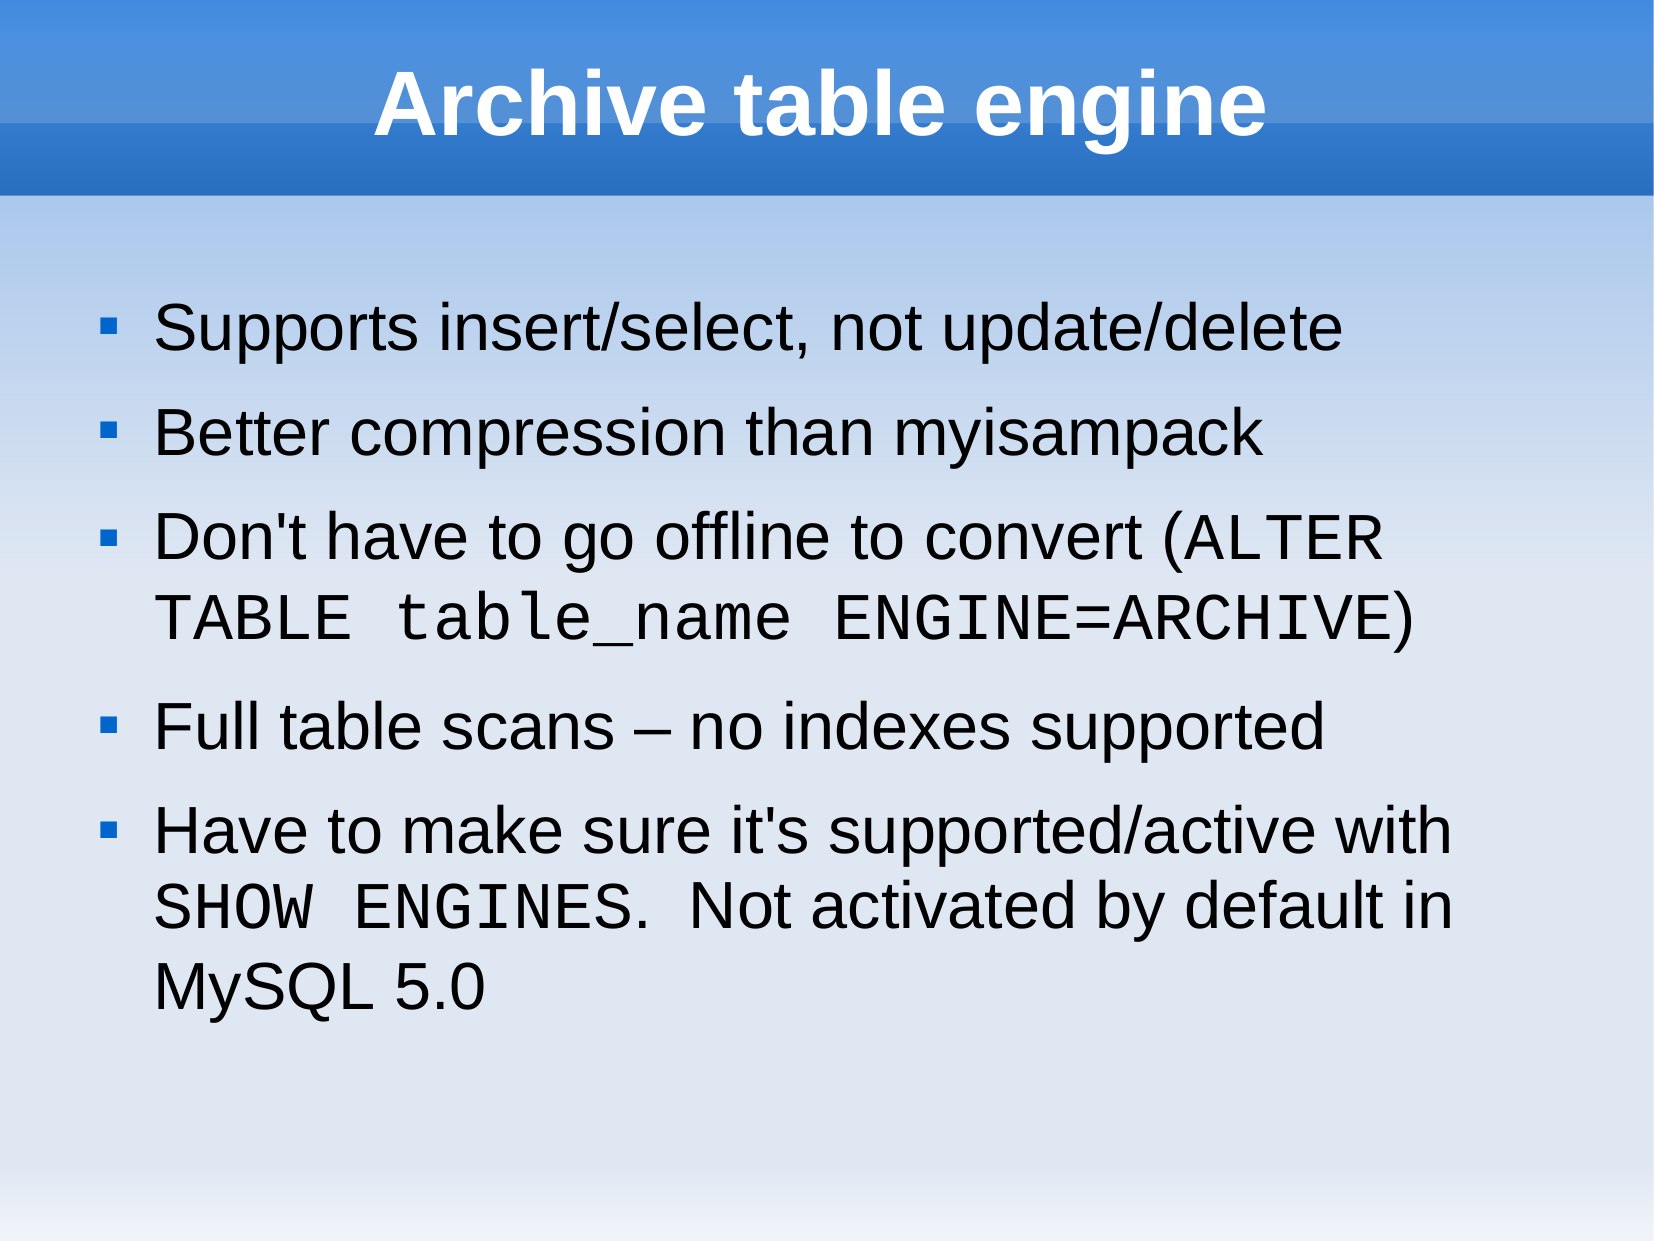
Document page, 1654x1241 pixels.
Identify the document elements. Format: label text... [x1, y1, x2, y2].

picture [0, 0, 1654, 1241]
title Archive table engine [76, 0, 1565, 208]
list Supports insert/select, not update/delete Better compression than myisampack Don't have to go offline to convert (ALTER TABLE table_name ENGINE=ARCHIVE) Full table scans – no indexes supported Have to make sure it's supported/active with SHOW ENGINES. Not activated by default in MySQL 5.0 [82, 290, 1571, 1109]
